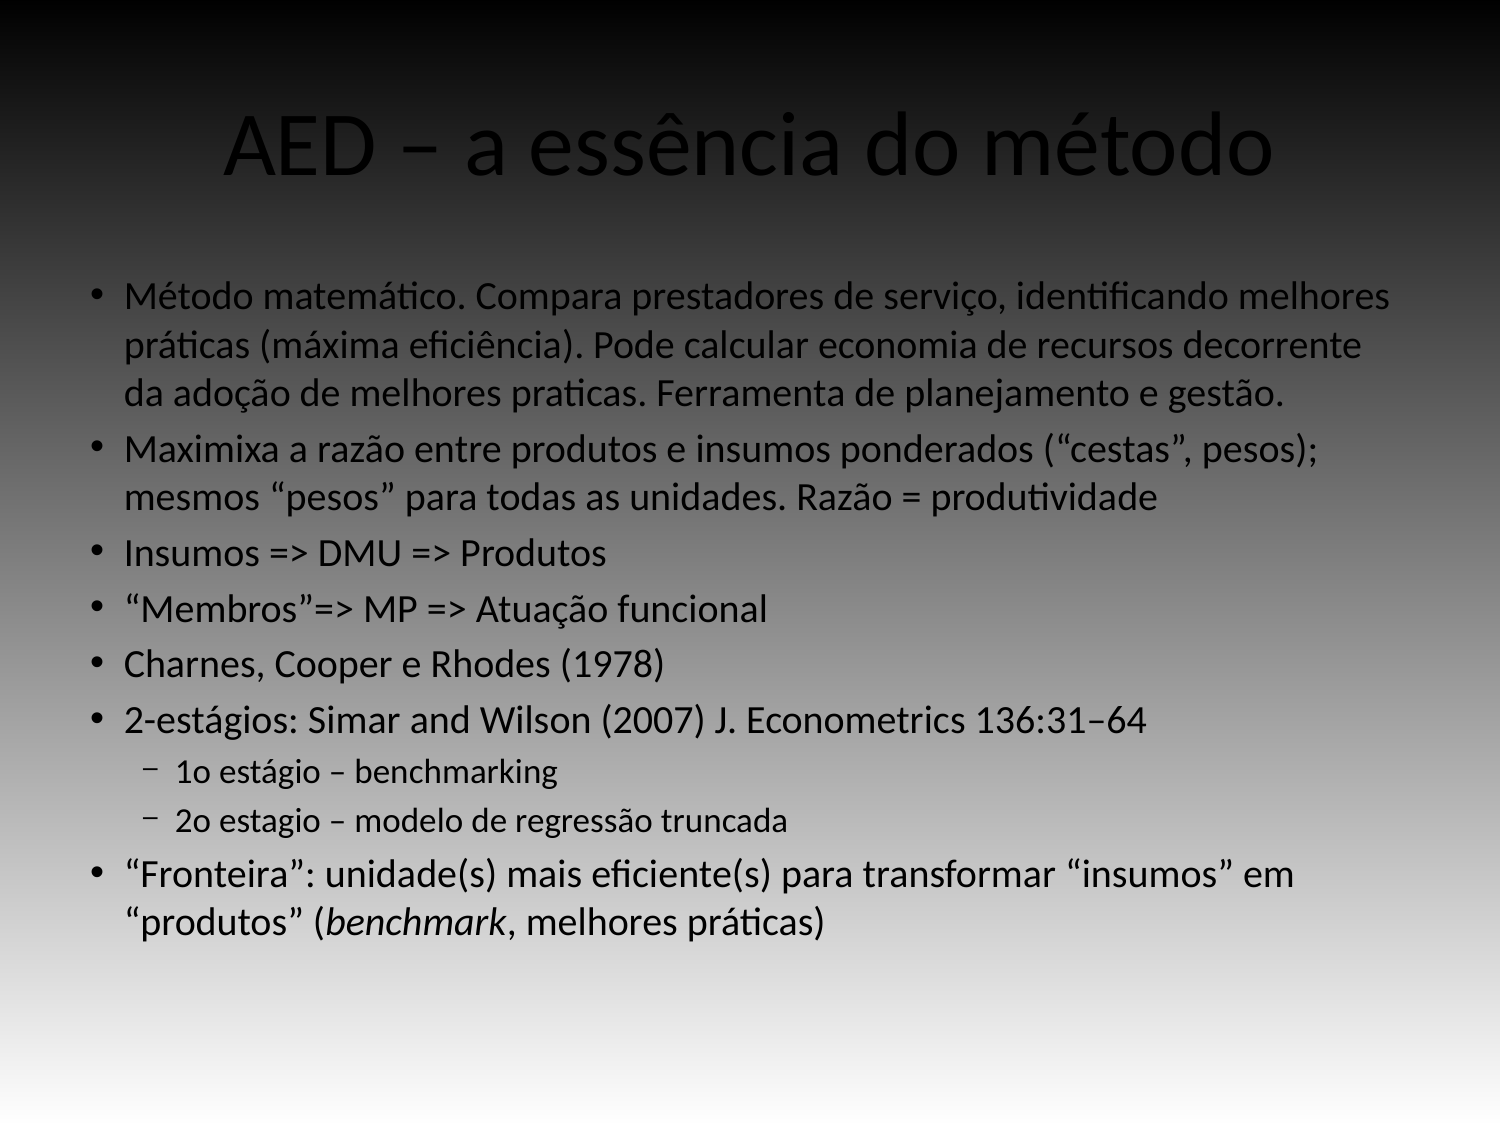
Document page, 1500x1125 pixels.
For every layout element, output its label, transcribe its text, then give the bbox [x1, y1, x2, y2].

list Método matemático. Compara prestadores de serviço, identificando melhores práticas (máxima eficiência). Pode calcular economia de recursos decorrente da adoção de melhores praticas. Ferramenta de planejamento e gestão. Maximixa a razão entre produtos e insumos ponderados (“cestas”, pesos); mesmos “pesos” para todas as unidades. Razão = produtividade Insumos => DMU => Produtos “Membros”=> MP => Atuação funcional Charnes, Cooper e Rhodes (1978) 2-estágios: Simar and Wilson (2007) J. Econometrics 136:31–64 1o estágio – benchmarking 2o estagio – modelo de regressão truncada “Fronteira”: unidade(s) mais eficiente(s) para transformar “insumos” em “produtos” (benchmark, melhores práticas) [75, 262, 1425, 1005]
title AED – a essência do método [75, 45, 1425, 233]
